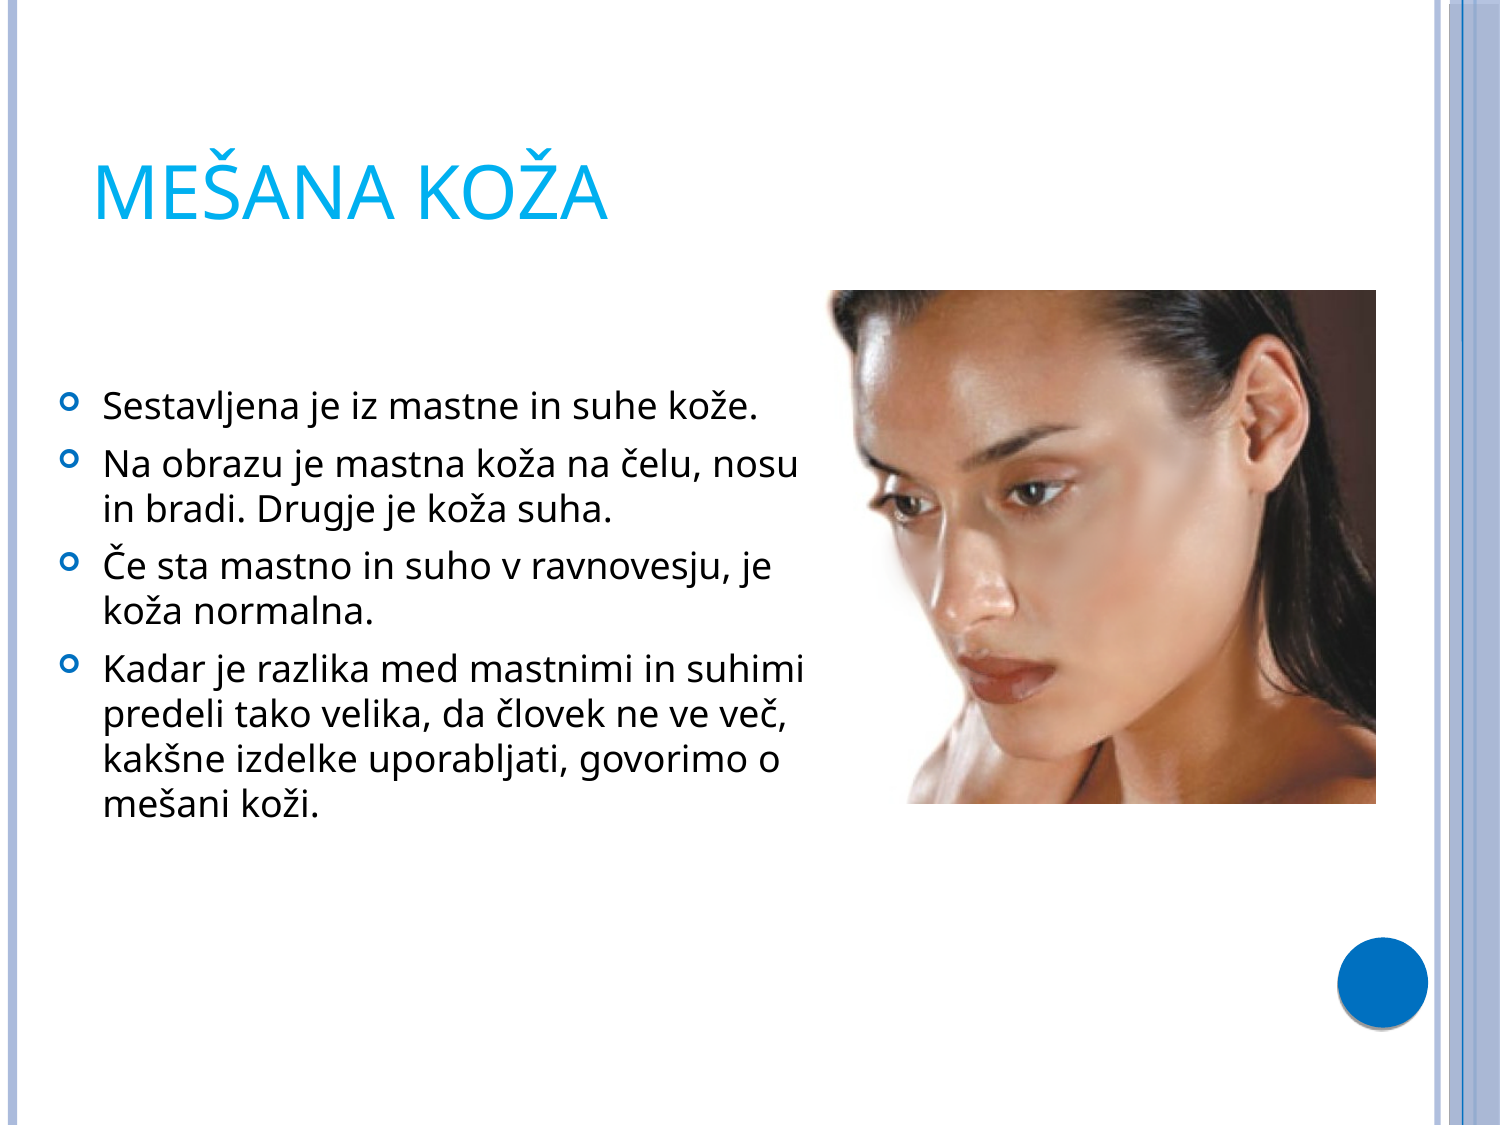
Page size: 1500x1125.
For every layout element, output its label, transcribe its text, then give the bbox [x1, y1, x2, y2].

title Mešana koža [76, 54, 1302, 243]
list Sestavljena je iz mastne in suhe kože. Na obrazu je mastna koža na čelu, nosu in bradi. Drugje je koža suha. Če sta mastno in suho v ravnovesju, je koža normalna. Kadar je razlika med mastnimi in suhimi predeli tako velika, da človek ne ve več, kakšne izdelke uporabljati, govorimo o mešani koži. [42, 374, 822, 1125]
picture [820, 290, 1376, 804]
